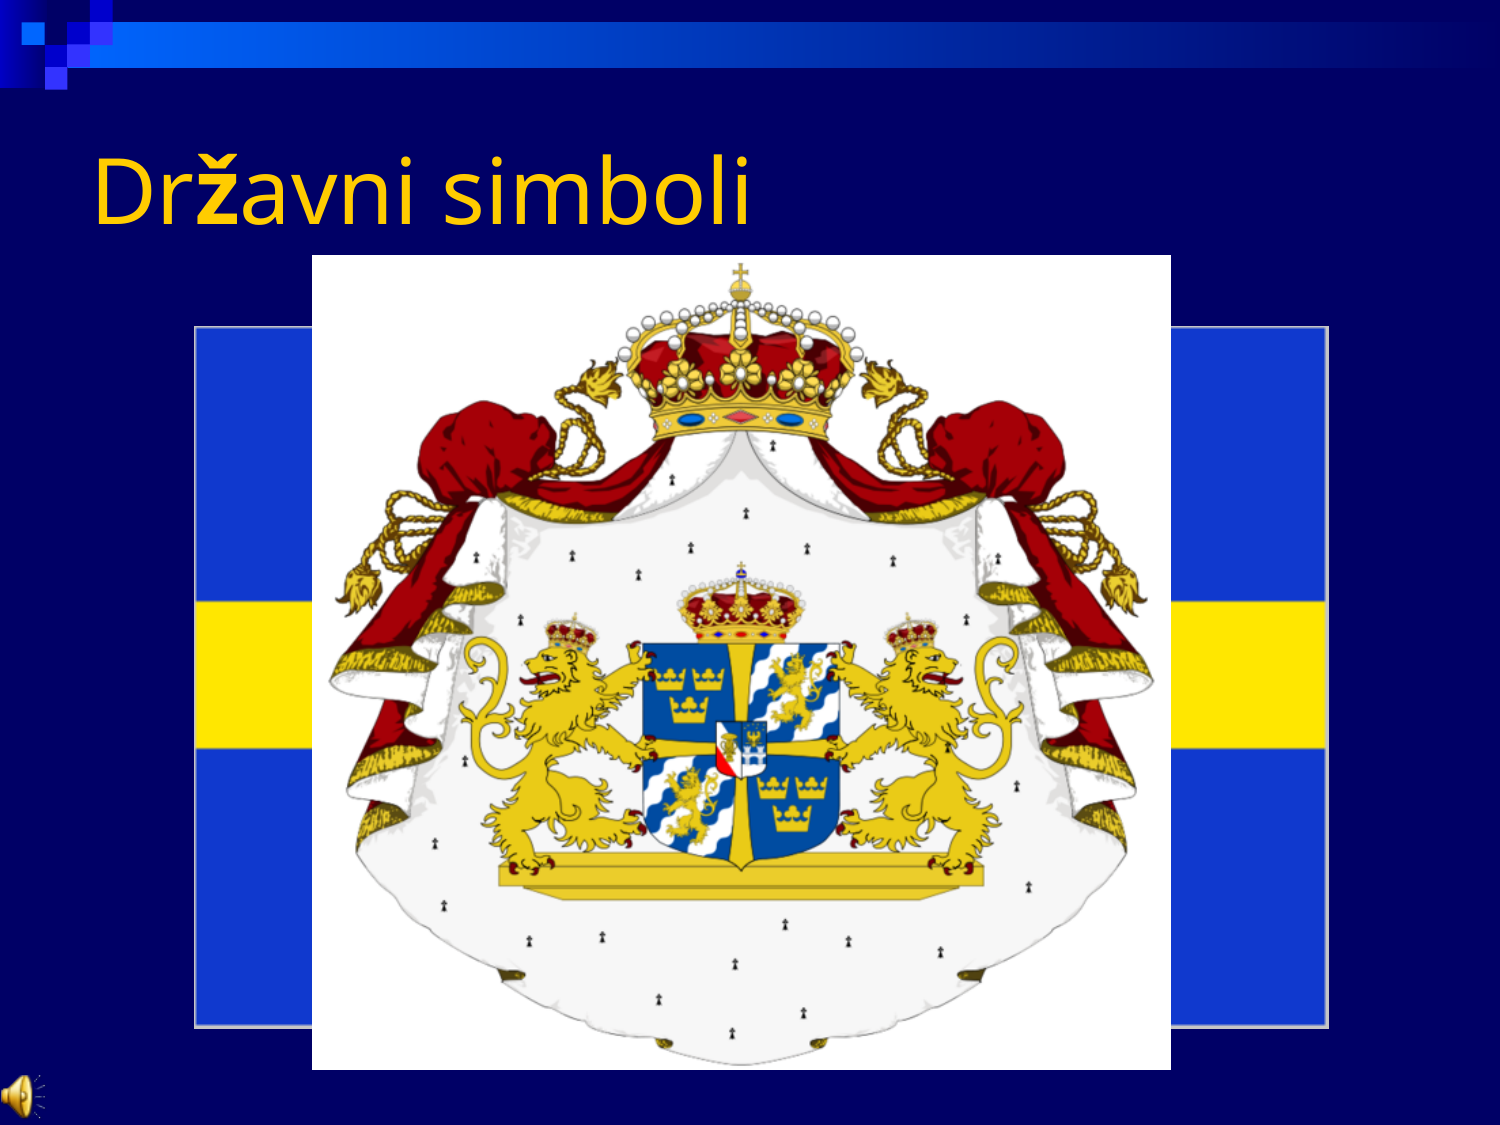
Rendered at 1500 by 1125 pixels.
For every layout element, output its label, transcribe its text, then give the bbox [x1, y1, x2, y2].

title Državni simboli [75, 75, 1425, 300]
picture [0, 1074, 50, 1125]
picture [194, 255, 1329, 1070]
